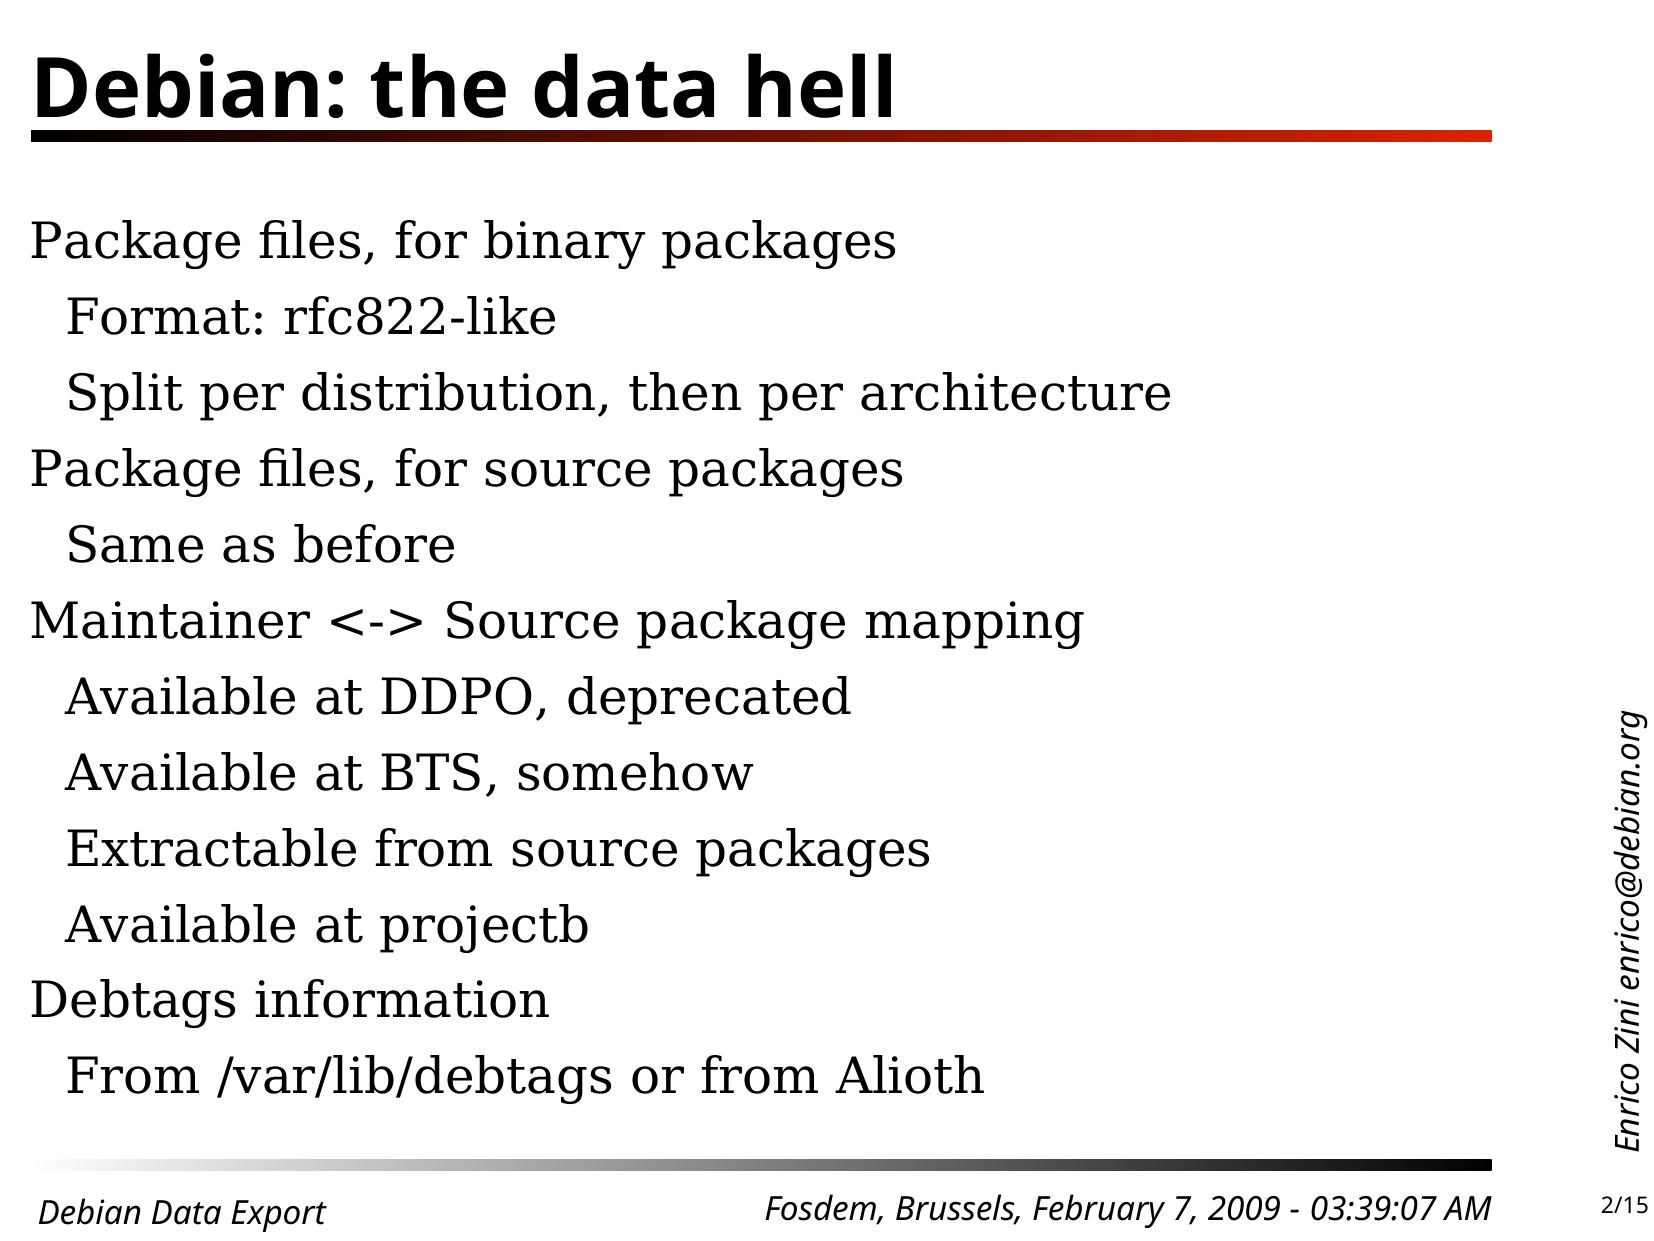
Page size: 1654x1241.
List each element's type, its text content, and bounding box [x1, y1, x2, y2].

text_box Debian: the data hell [30, 28, 1438, 163]
text_box Package files, for binary packages Format: rfc822-like Split per distribution, then per architecture Package files, for source packages Same as before Maintainer <-> Source package mapping Available at DDPO, deprecated Available at BTS, somehow Extractable from source packages Available at projectb Debtags information From /var/lib/debtags or from Alioth [29, 212, 1506, 1152]
